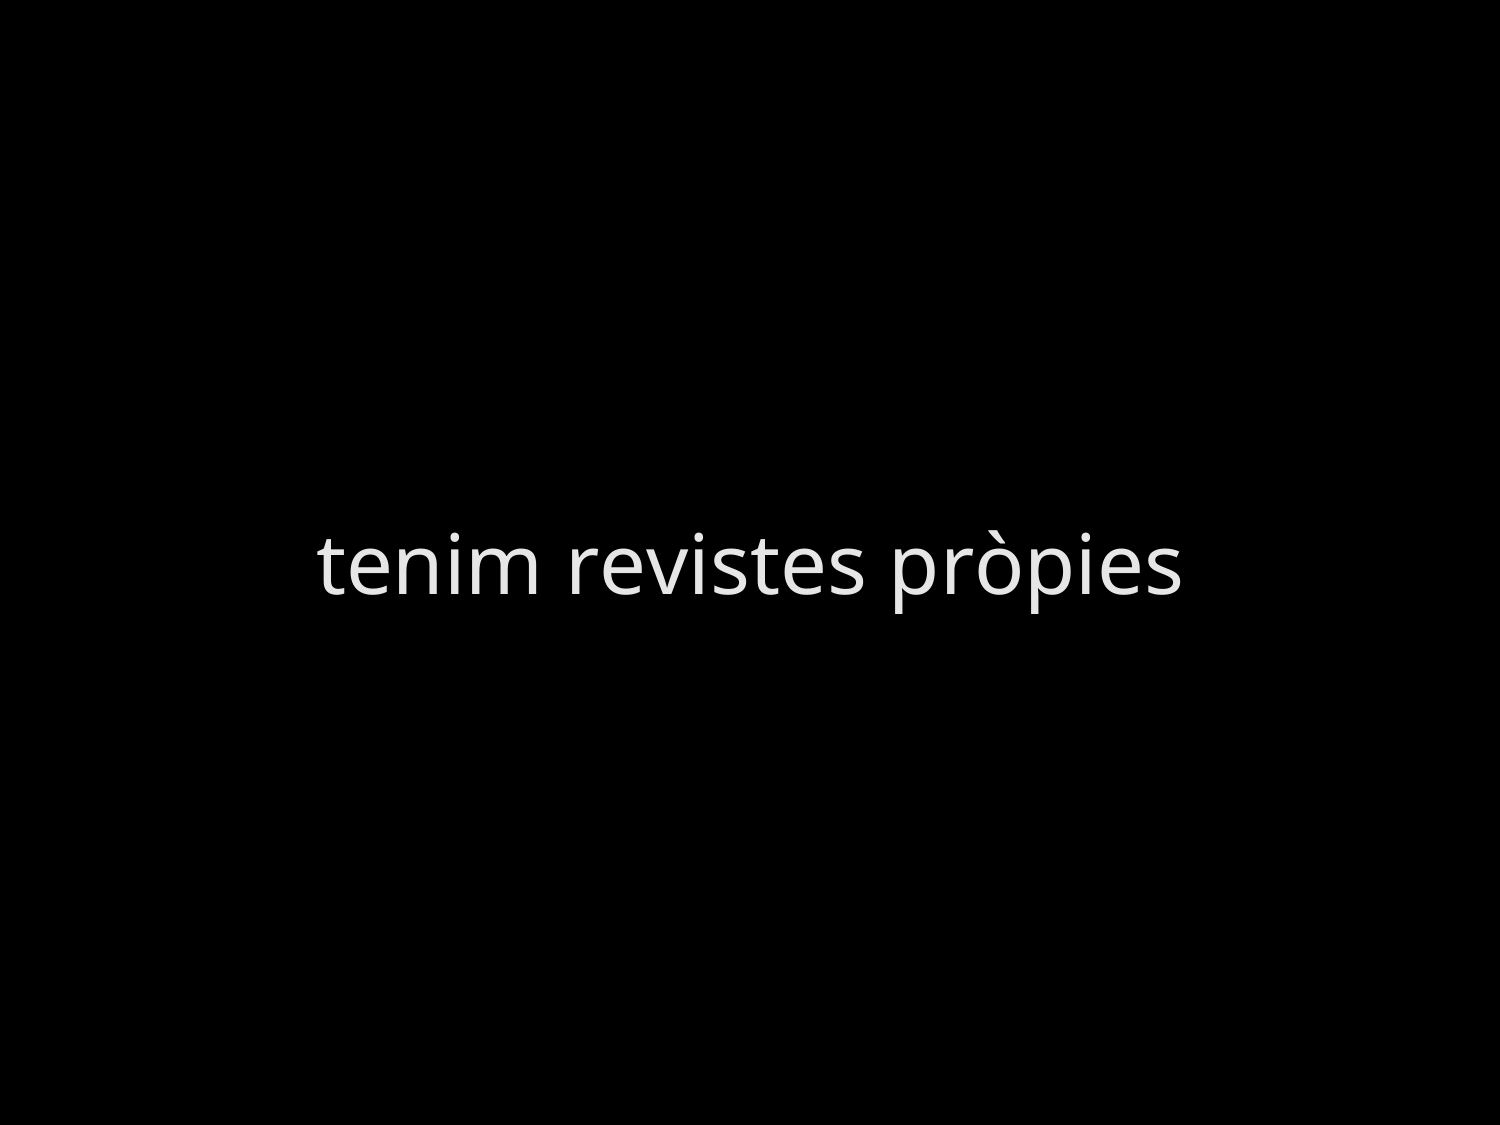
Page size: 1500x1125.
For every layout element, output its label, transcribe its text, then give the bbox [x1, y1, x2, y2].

title tenim revistes pròpies [110, 468, 1392, 657]
